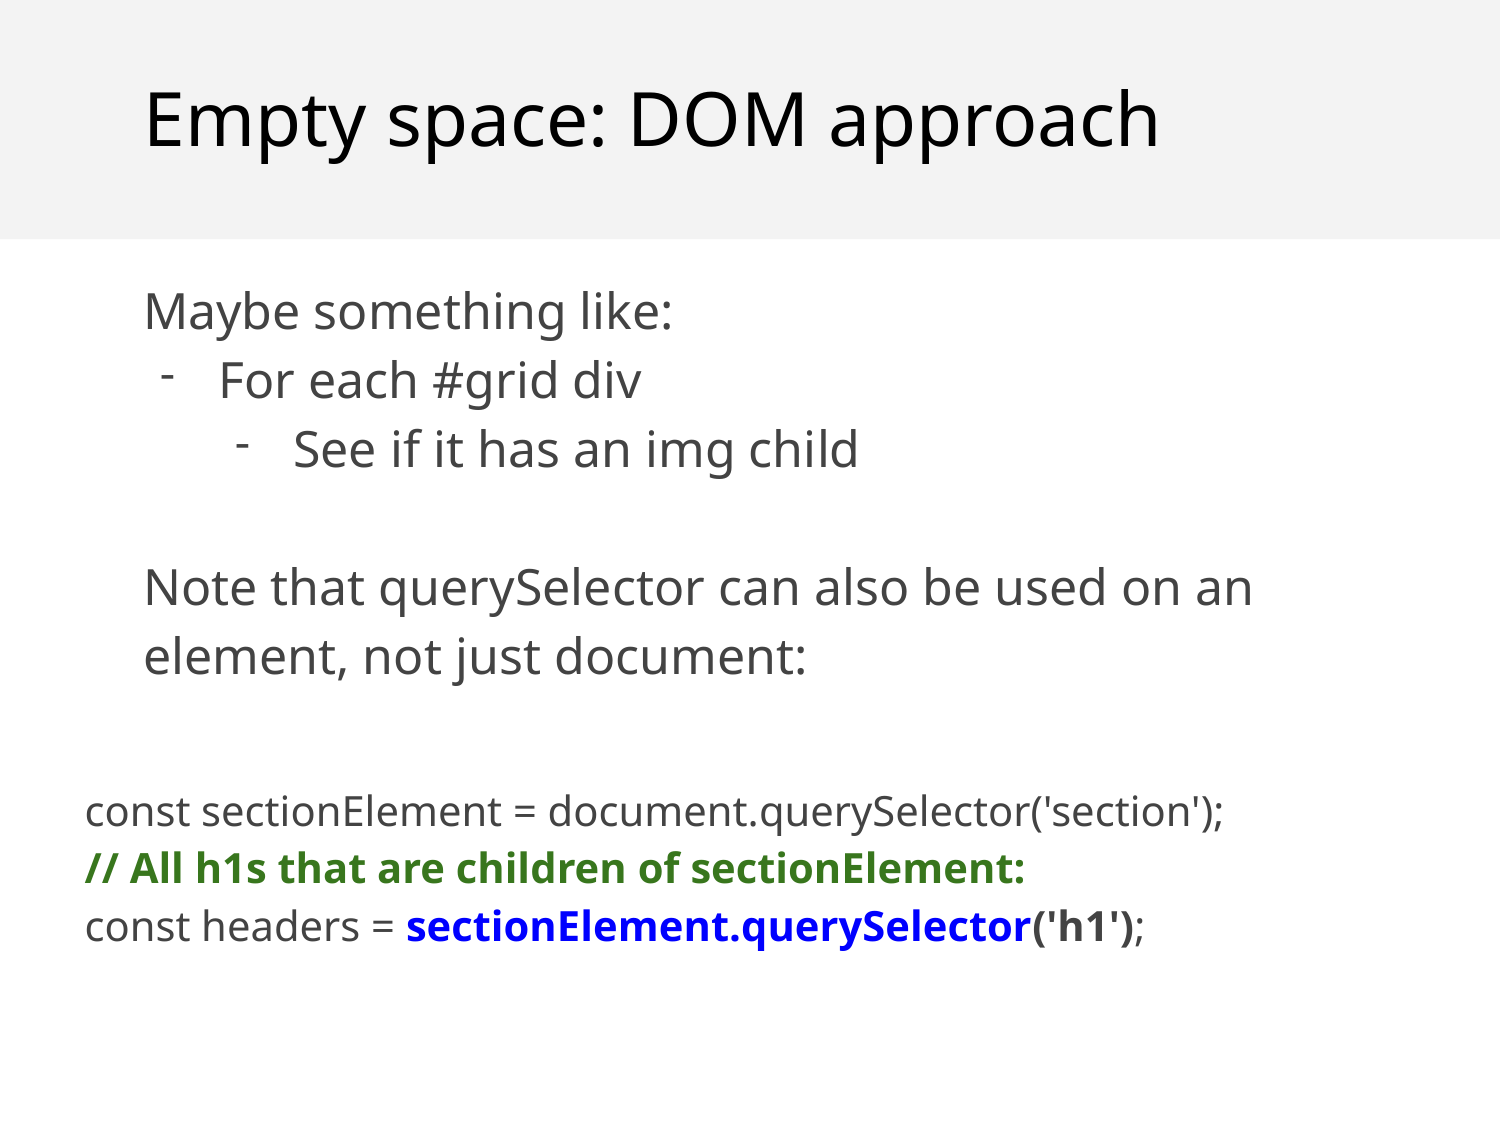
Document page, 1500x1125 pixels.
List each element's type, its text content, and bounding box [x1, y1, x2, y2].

list Maybe something like: For each #grid div See if it has an img child Note that querySelector can also be used on an element, not just document: [128, 255, 1372, 690]
text_box const sectionElement = document.querySelector('section'); // All h1s that are children of sectionElement: const headers = sectionElement.querySelector('h1'); [69, 749, 1476, 986]
title Empty space: DOM approach [128, 56, 1372, 183]
